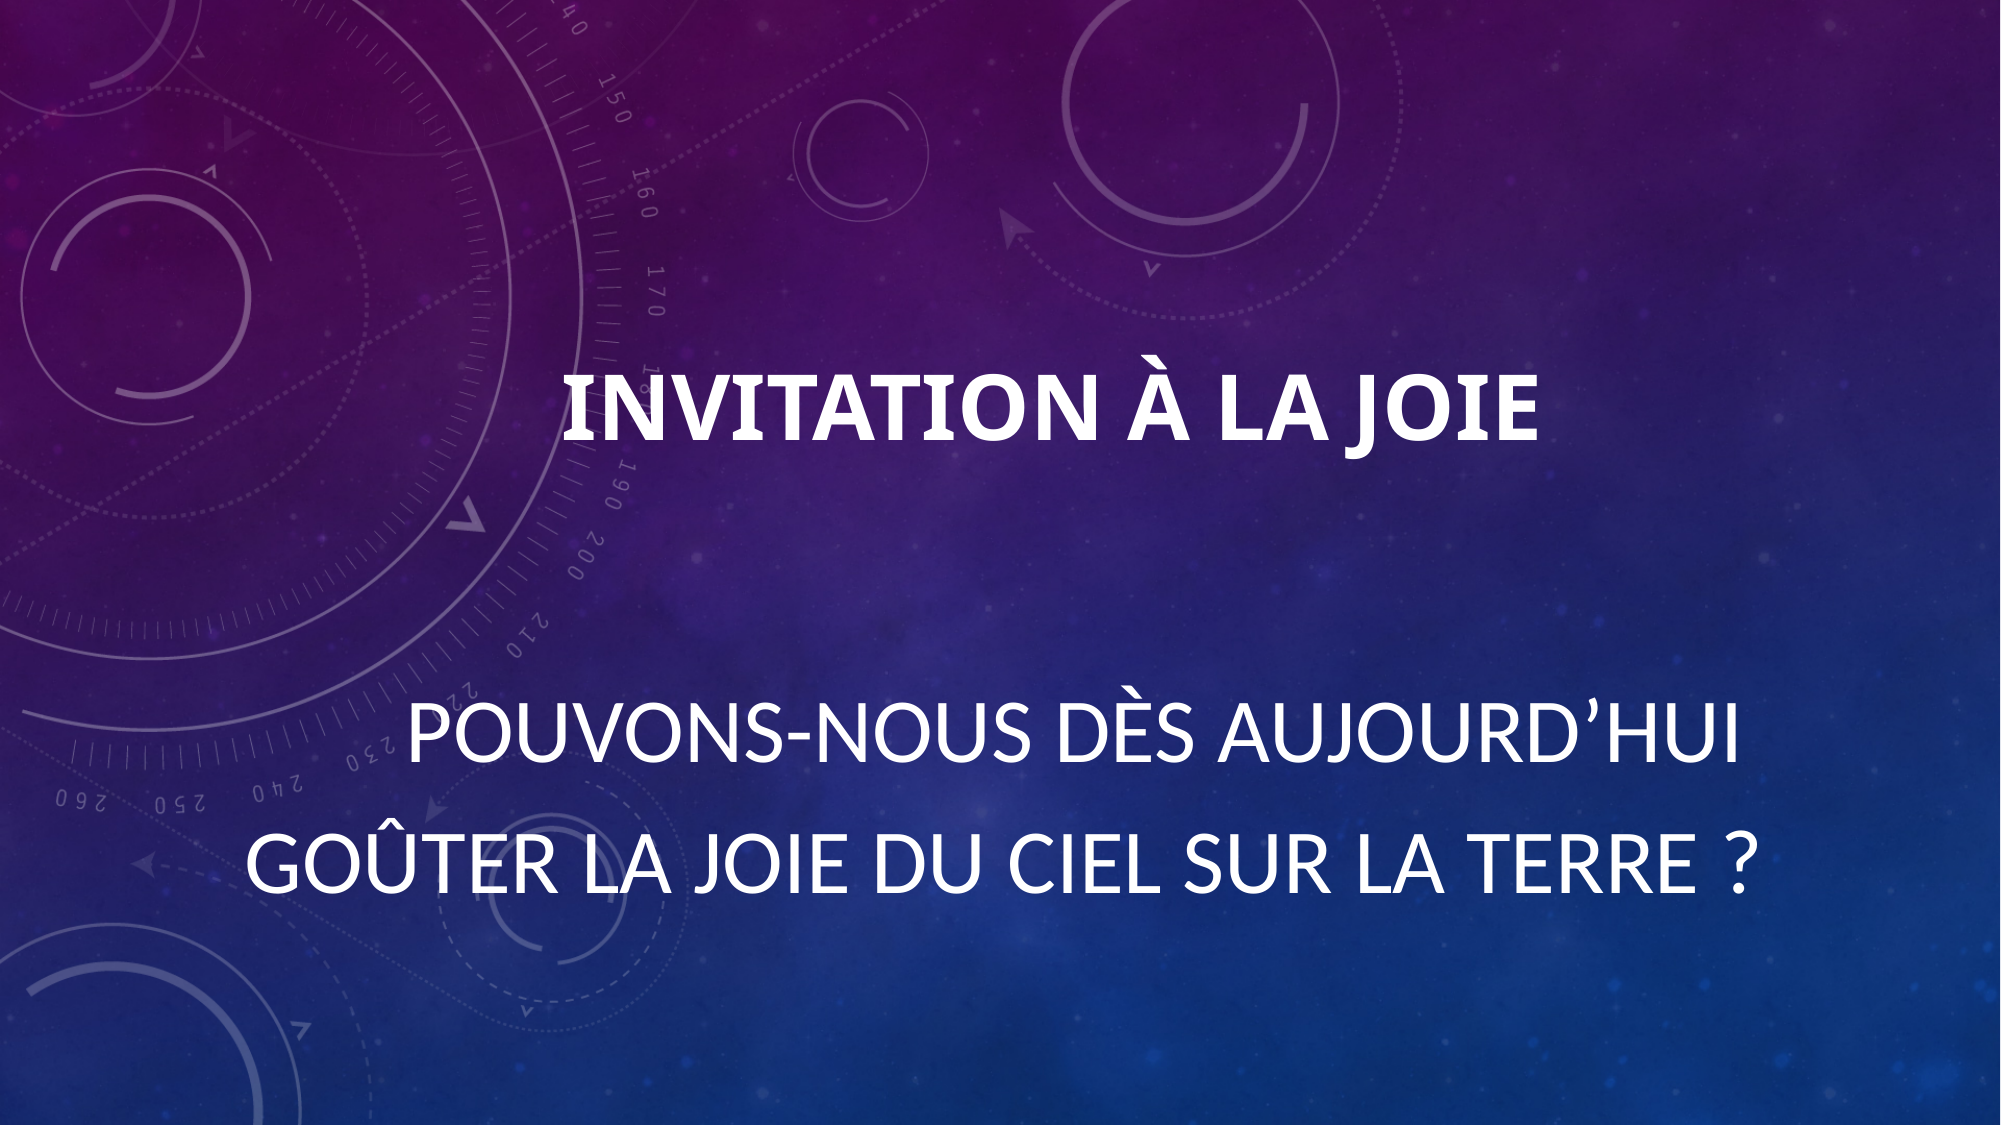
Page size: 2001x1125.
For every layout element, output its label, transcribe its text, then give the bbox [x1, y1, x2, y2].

title INVITATION à la joie [546, 286, 1831, 467]
subtitle Pouvons-nous dès aujourd’hui goûter la joie du ciel sur la terre ? [229, 562, 1831, 1045]
